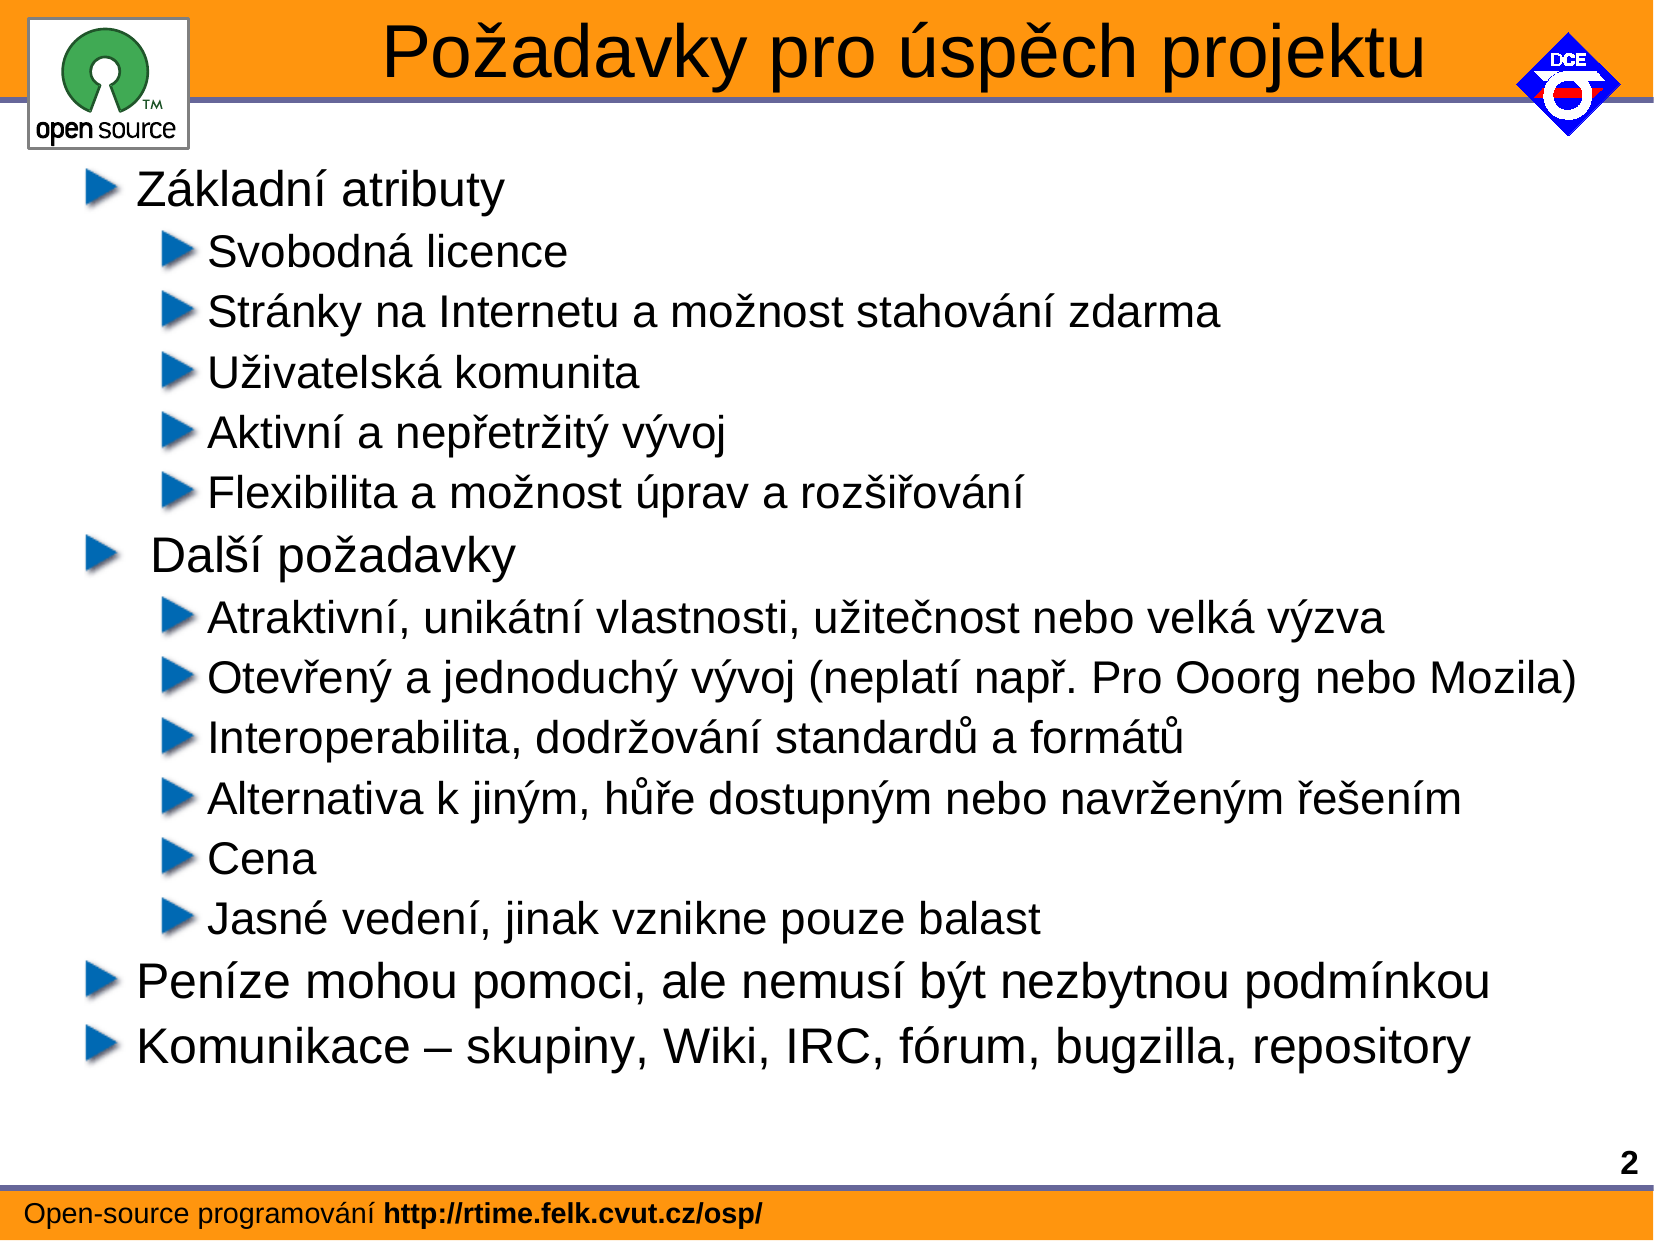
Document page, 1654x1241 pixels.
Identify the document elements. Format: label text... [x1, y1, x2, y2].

title Požadavky pro úspěch projektu [178, 4, 1631, 98]
list Základní atributy Svobodná licence Stránky na Internetu a možnost stahování zdarma Uživatelská komunita Aktivní a nepřetržitý vývoj Flexibilita a možnost úprav a rozšiřování Další požadavky Atraktivní, unikátní vlastnosti, užitečnost nebo velká výzva Otevřený a jednoduchý vývoj (neplatí např. Pro Ooorg nebo Mozila) Interoperabilita, dodržování standardů a formátů Alternativa k jiným, hůře dostupným nebo navrženým řešením Cena Jasné vedení, jinak vznikne pouze balast Peníze mohou pomoci, ale nemusí být nezbytnou podmínkou Komunikace – skupiny, Wiki, IRC, fórum, bugzilla, repository [65, 161, 1589, 1162]
